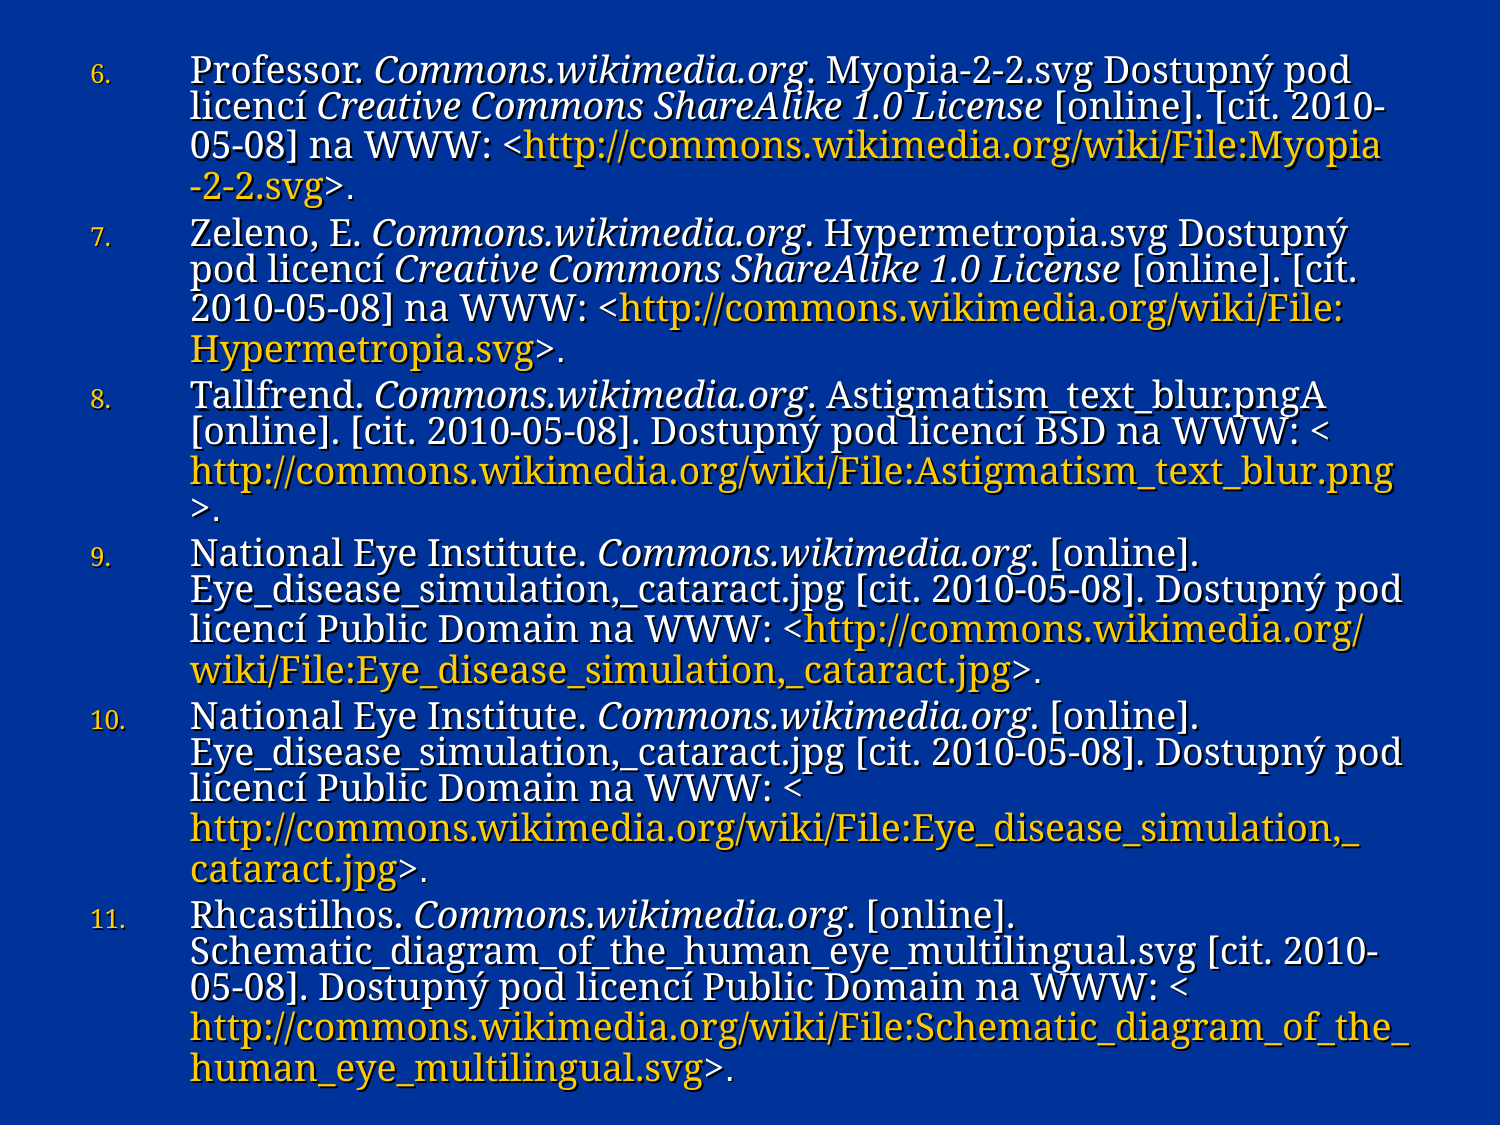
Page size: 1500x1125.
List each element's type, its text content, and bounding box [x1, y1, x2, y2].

list Professor. Commons.wikimedia.org. Myopia-2-2.svg Dostupný pod licencí Creative Commons ShareAlike 1.0 License [online]. [cit. 2010-05-08] na WWW: <http://commons.wikimedia.org/wiki/File:Myopia-2-2.svg>. Zeleno, E. Commons.wikimedia.org. Hypermetropia.svg Dostupný pod licencí Creative Commons ShareAlike 1.0 License [online]. [cit. 2010-05-08] na WWW: <http://commons.wikimedia.org/wiki/File:Hypermetropia.svg>. Tallfrend. Commons.wikimedia.org. Astigmatism_text_blur.pngA [online]. [cit. 2010-05-08]. Dostupný pod licencí BSD na WWW: <http://commons.wikimedia.org/wiki/File:Astigmatism_text_blur.png>. National Eye Institute. Commons.wikimedia.org. [online]. Eye_disease_simulation,_cataract.jpg [cit. 2010-05-08]. Dostupný pod licencí Public Domain na WWW: <http://commons.wikimedia.org/wiki/File:Eye_disease_simulation,_cataract.jpg>. National Eye Institute. Commons.wikimedia.org. [online]. Eye_disease_simulation,_cataract.jpg [cit. 2010-05-08]. Dostupný pod licencí Public Domain na WWW: <http://commons.wikimedia.org/wiki/File:Eye_disease_simulation,_cataract.jpg>. Rhcastilhos. Commons.wikimedia.org. [online]. Schematic_diagram_of_the_human_eye_multilingual.svg [cit. 2010-05-08]. Dostupný pod licencí Public Domain na WWW: <http://commons.wikimedia.org/wiki/File:Schematic_diagram_of_the_human_eye_multilingual.svg>. [75, 46, 1426, 1071]
